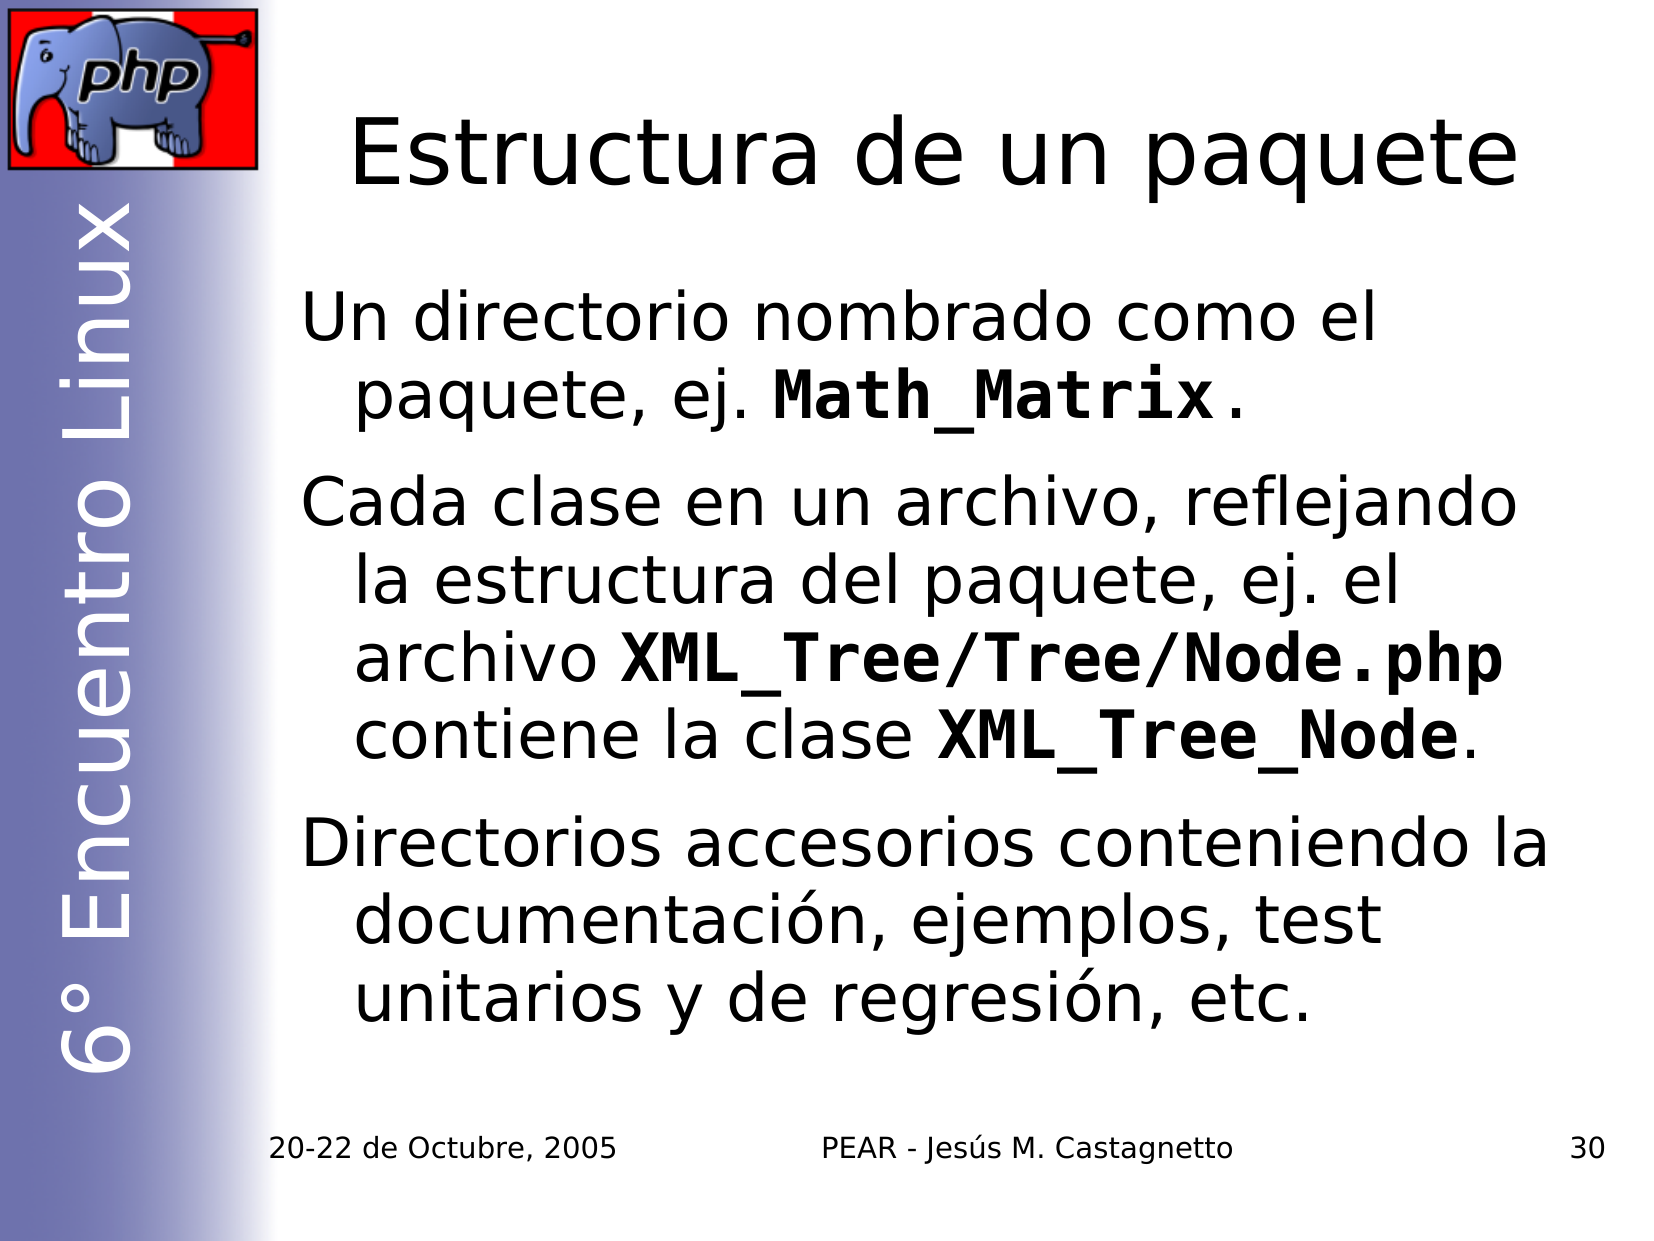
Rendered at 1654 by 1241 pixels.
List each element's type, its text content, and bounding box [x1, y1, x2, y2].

picture [0, 0, 1654, 1241]
list Un directorio nombrado como el paquete, ej. Math_Matrix. Cada clase en un archivo, reflejando la estructura del paquete, ej. el archivo XML_Tree/Tree/Node.php contiene la clase XML_Tree_Node. Directorios accesorios conteniendo la documentación, ejemplos, test unitarios y de regresión, etc. [282, 278, 1595, 1097]
title Estructura de un paquete [300, 49, 1571, 257]
